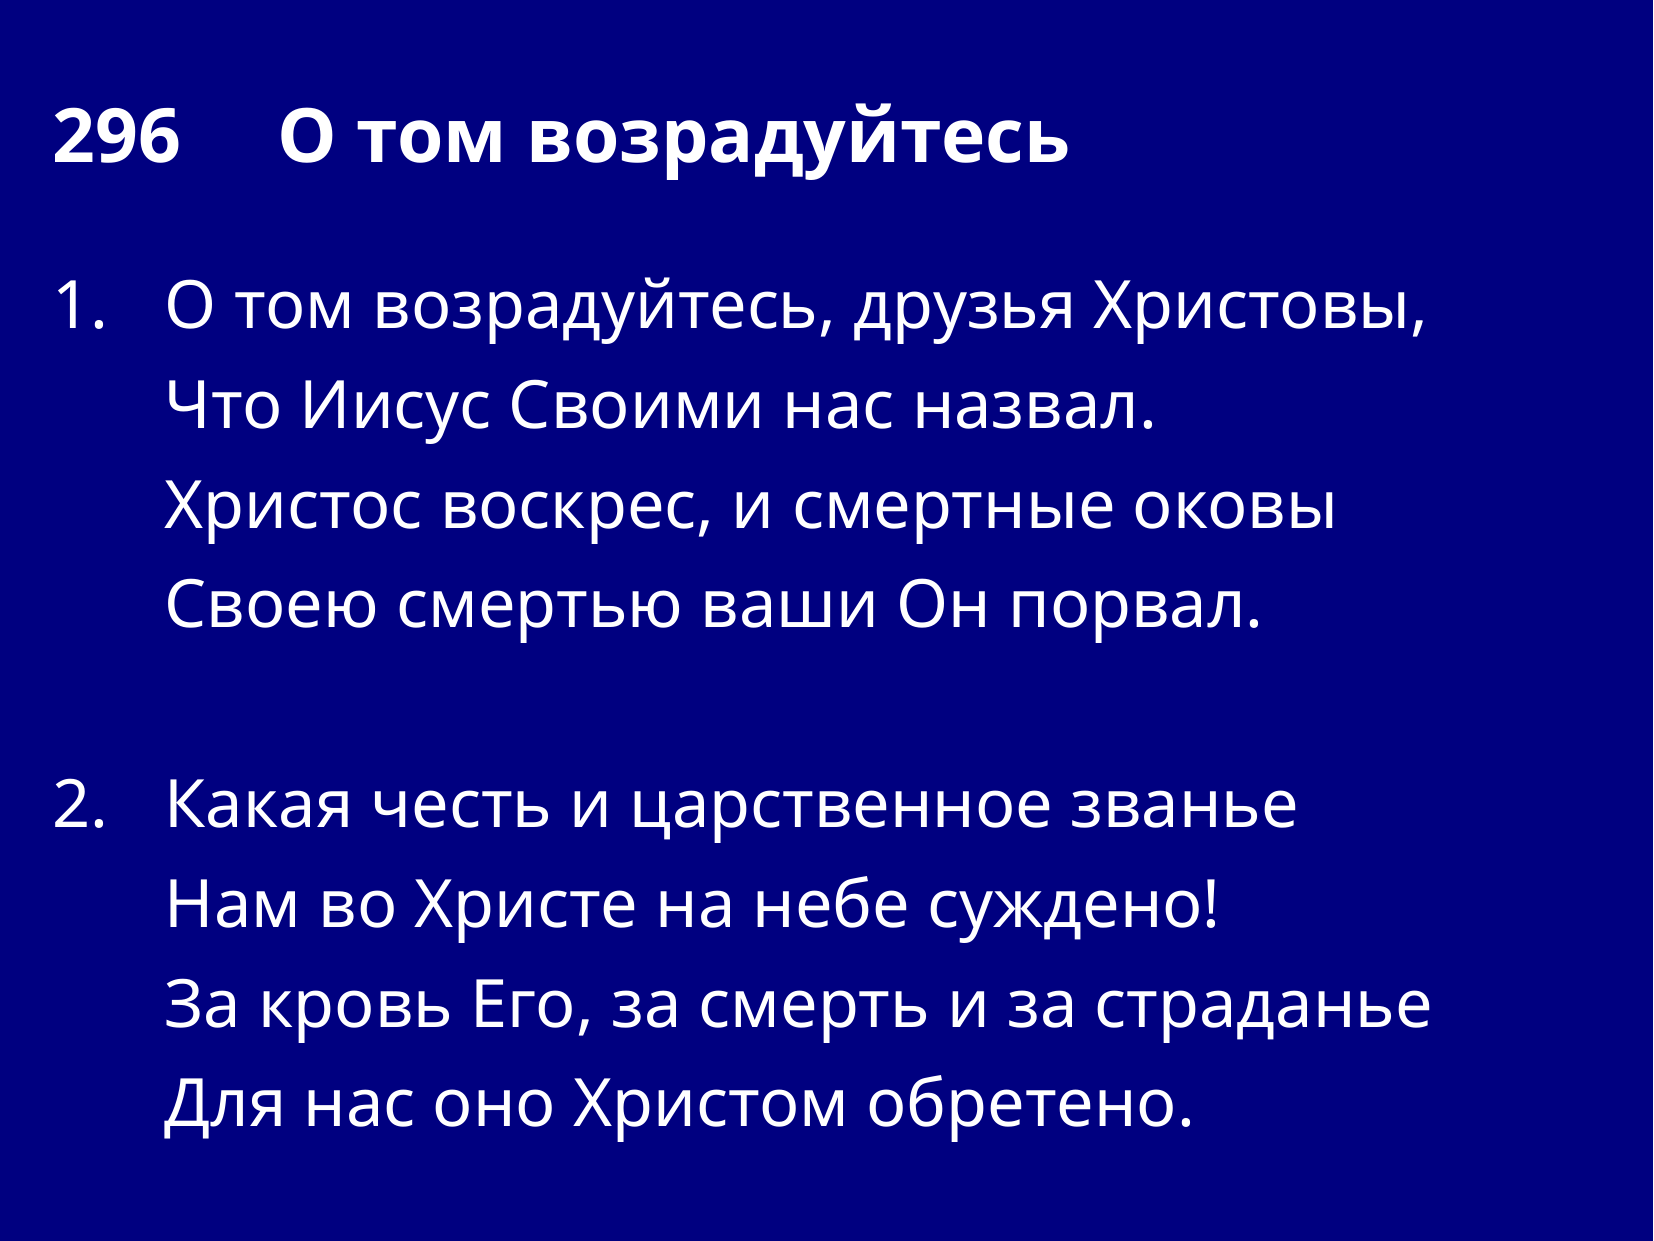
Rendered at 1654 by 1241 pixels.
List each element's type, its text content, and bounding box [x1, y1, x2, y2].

text_box 296 О том возрадуйтесь [37, 75, 1576, 188]
text_box 1. О том возрадуйтесь, друзья Христовы, Что Иисус Своими нас назвал. Христос воскрес, и смертные оковы Своею смертью ваши Он порвал. 2. Какая честь и царственное званье Нам во Христе на небе суждено! За кровь Его, за смерть и за страданье Для нас оно Христом обретено. [37, 150, 1653, 1163]
